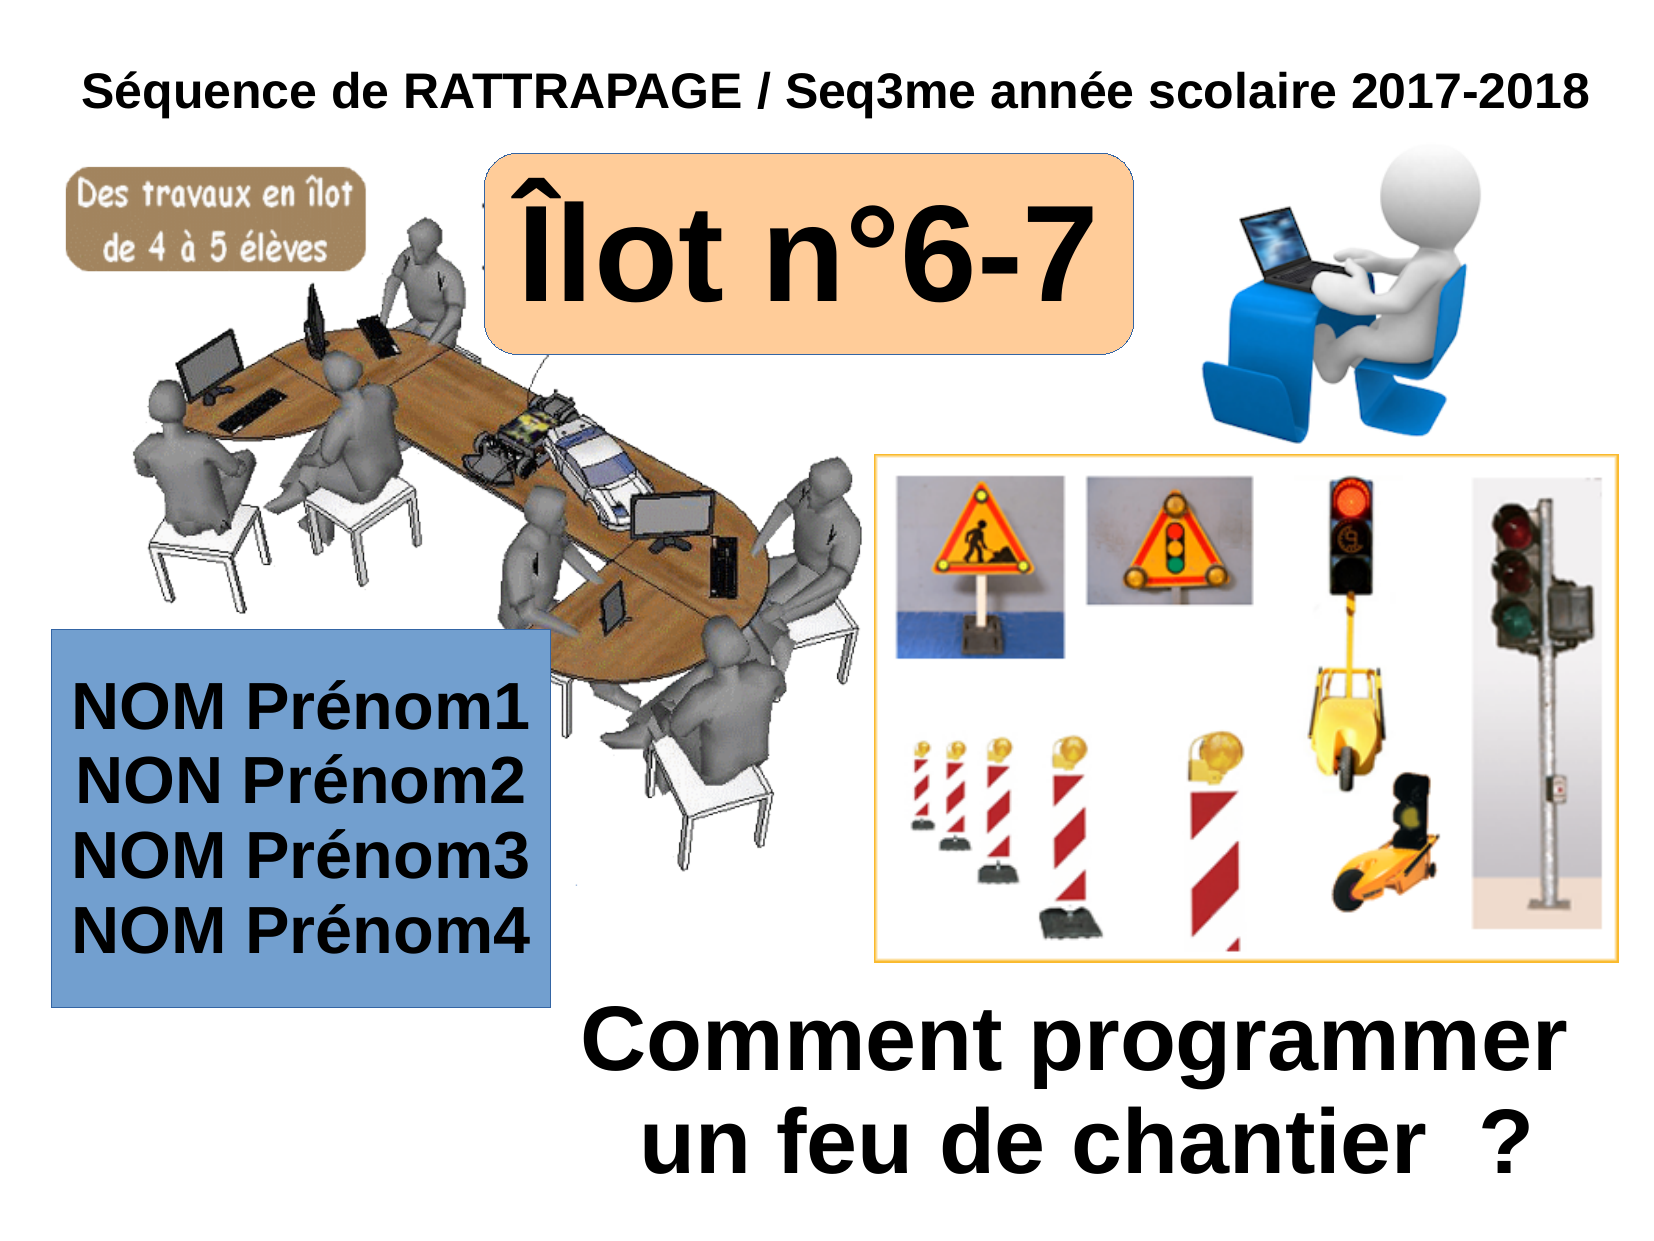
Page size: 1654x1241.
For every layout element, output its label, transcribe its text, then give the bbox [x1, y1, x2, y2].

text_box Séquence de RATTRAPAGE / Seq3me année scolaire 2017-2018 [67, 56, 1615, 127]
text_box NOM Prénom1 NON Prénom2 NOM Prénom3 NOM Prénom4 [51, 629, 551, 1008]
text_box Îlot n°6-7 [484, 153, 1134, 355]
picture [55, 153, 1619, 963]
text_box Comment programmer un feu de chantier ? [519, 980, 1630, 1201]
picture [1187, 139, 1495, 448]
